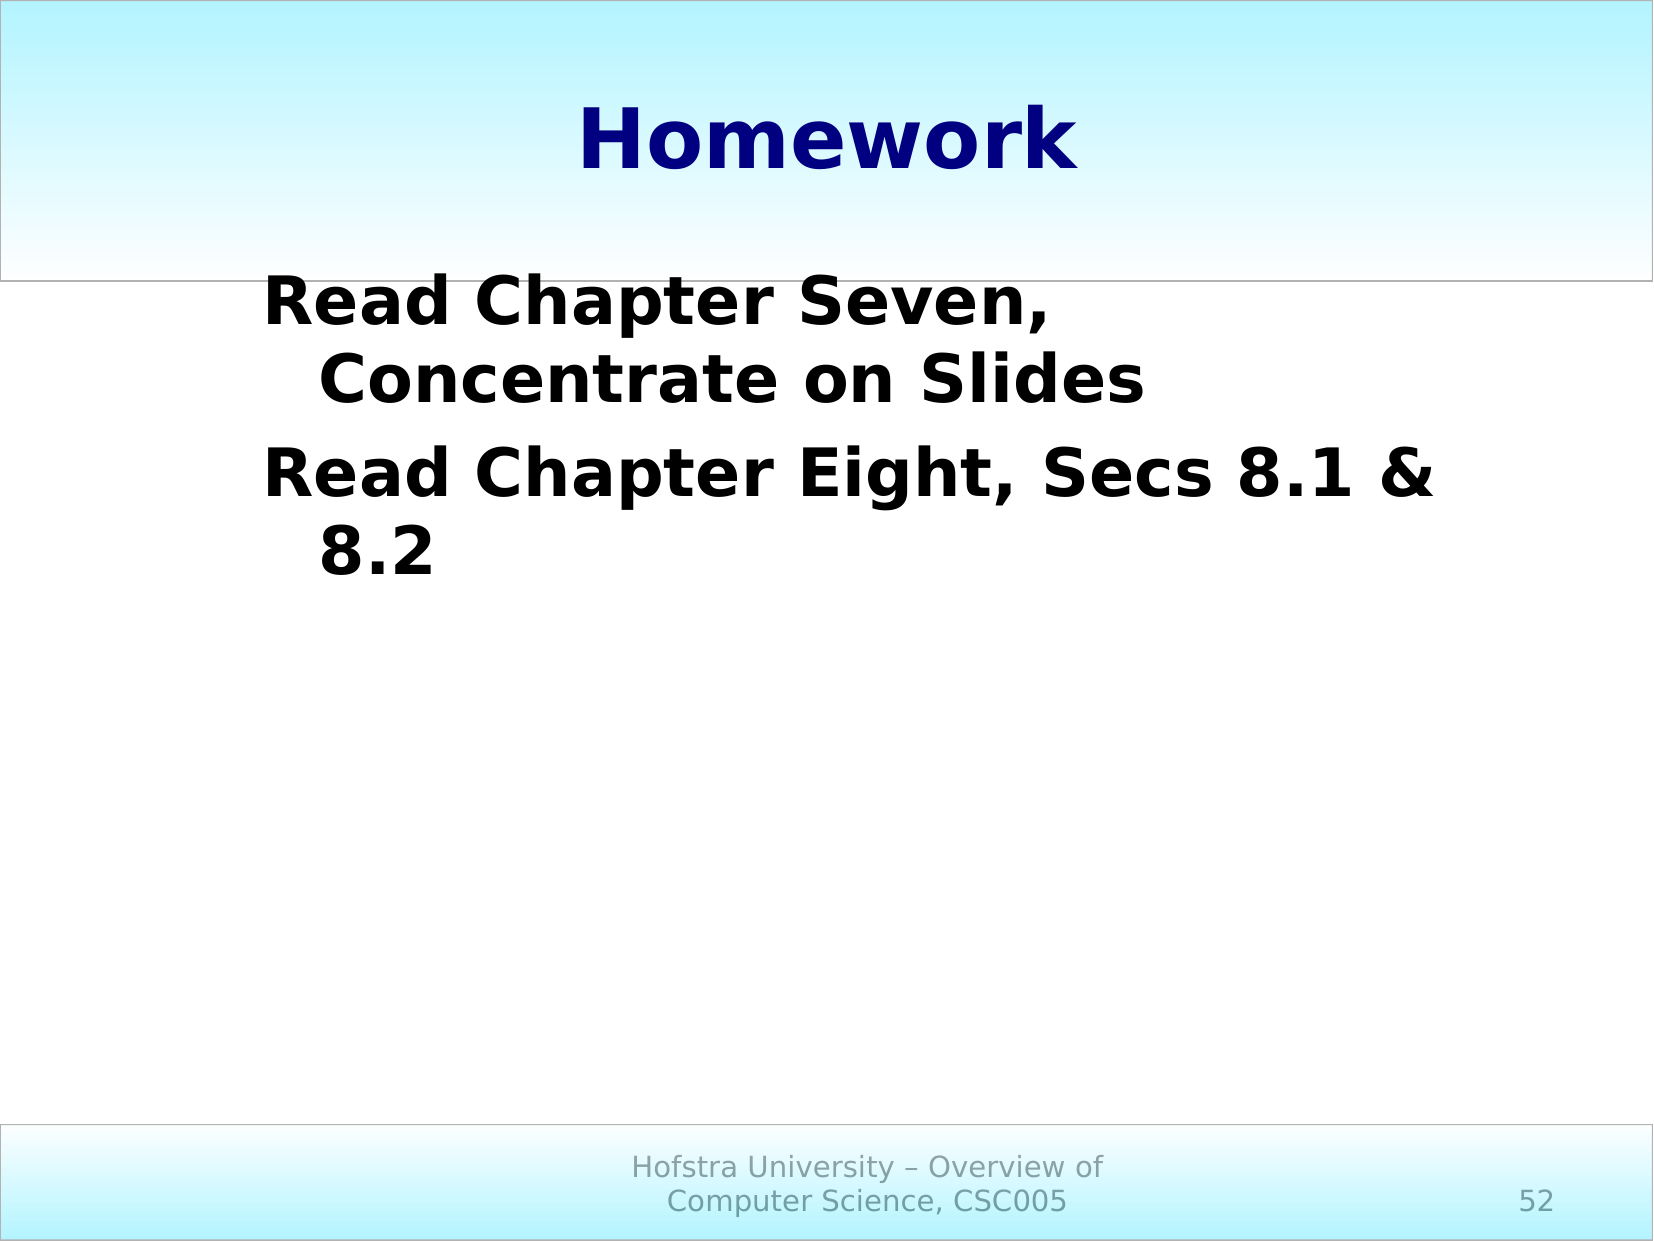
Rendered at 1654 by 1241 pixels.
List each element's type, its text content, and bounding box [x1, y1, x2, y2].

list Read Chapter Seven, Concentrate on Slides Read Chapter Eight, Secs 8.1 & 8.2 [262, 262, 1512, 1007]
title Homework [78, 77, 1576, 203]
